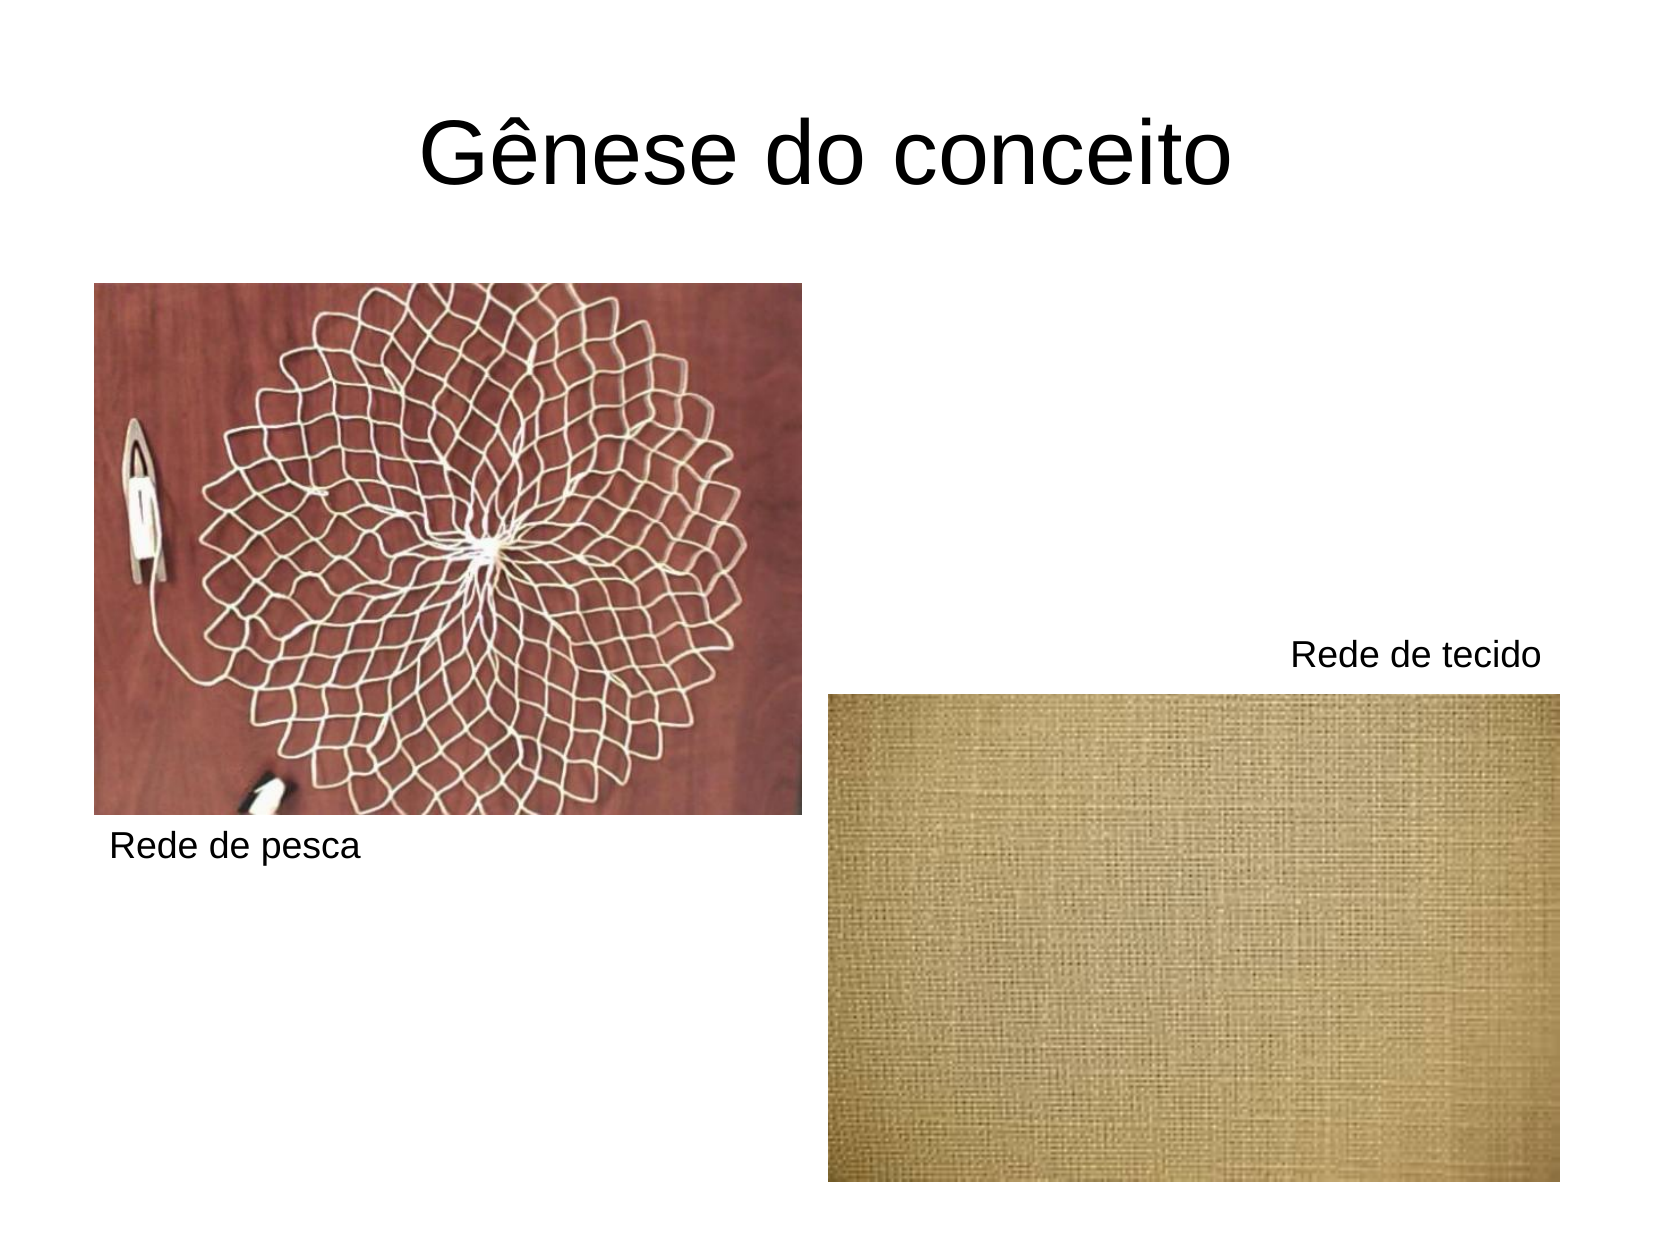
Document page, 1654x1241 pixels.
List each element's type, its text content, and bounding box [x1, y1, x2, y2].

text_box Rede de pesca [94, 817, 376, 875]
picture [828, 694, 1560, 1182]
title Gênese do conceito [82, 49, 1571, 257]
picture [94, 283, 802, 815]
text_box Rede de tecido [1275, 625, 1557, 683]
